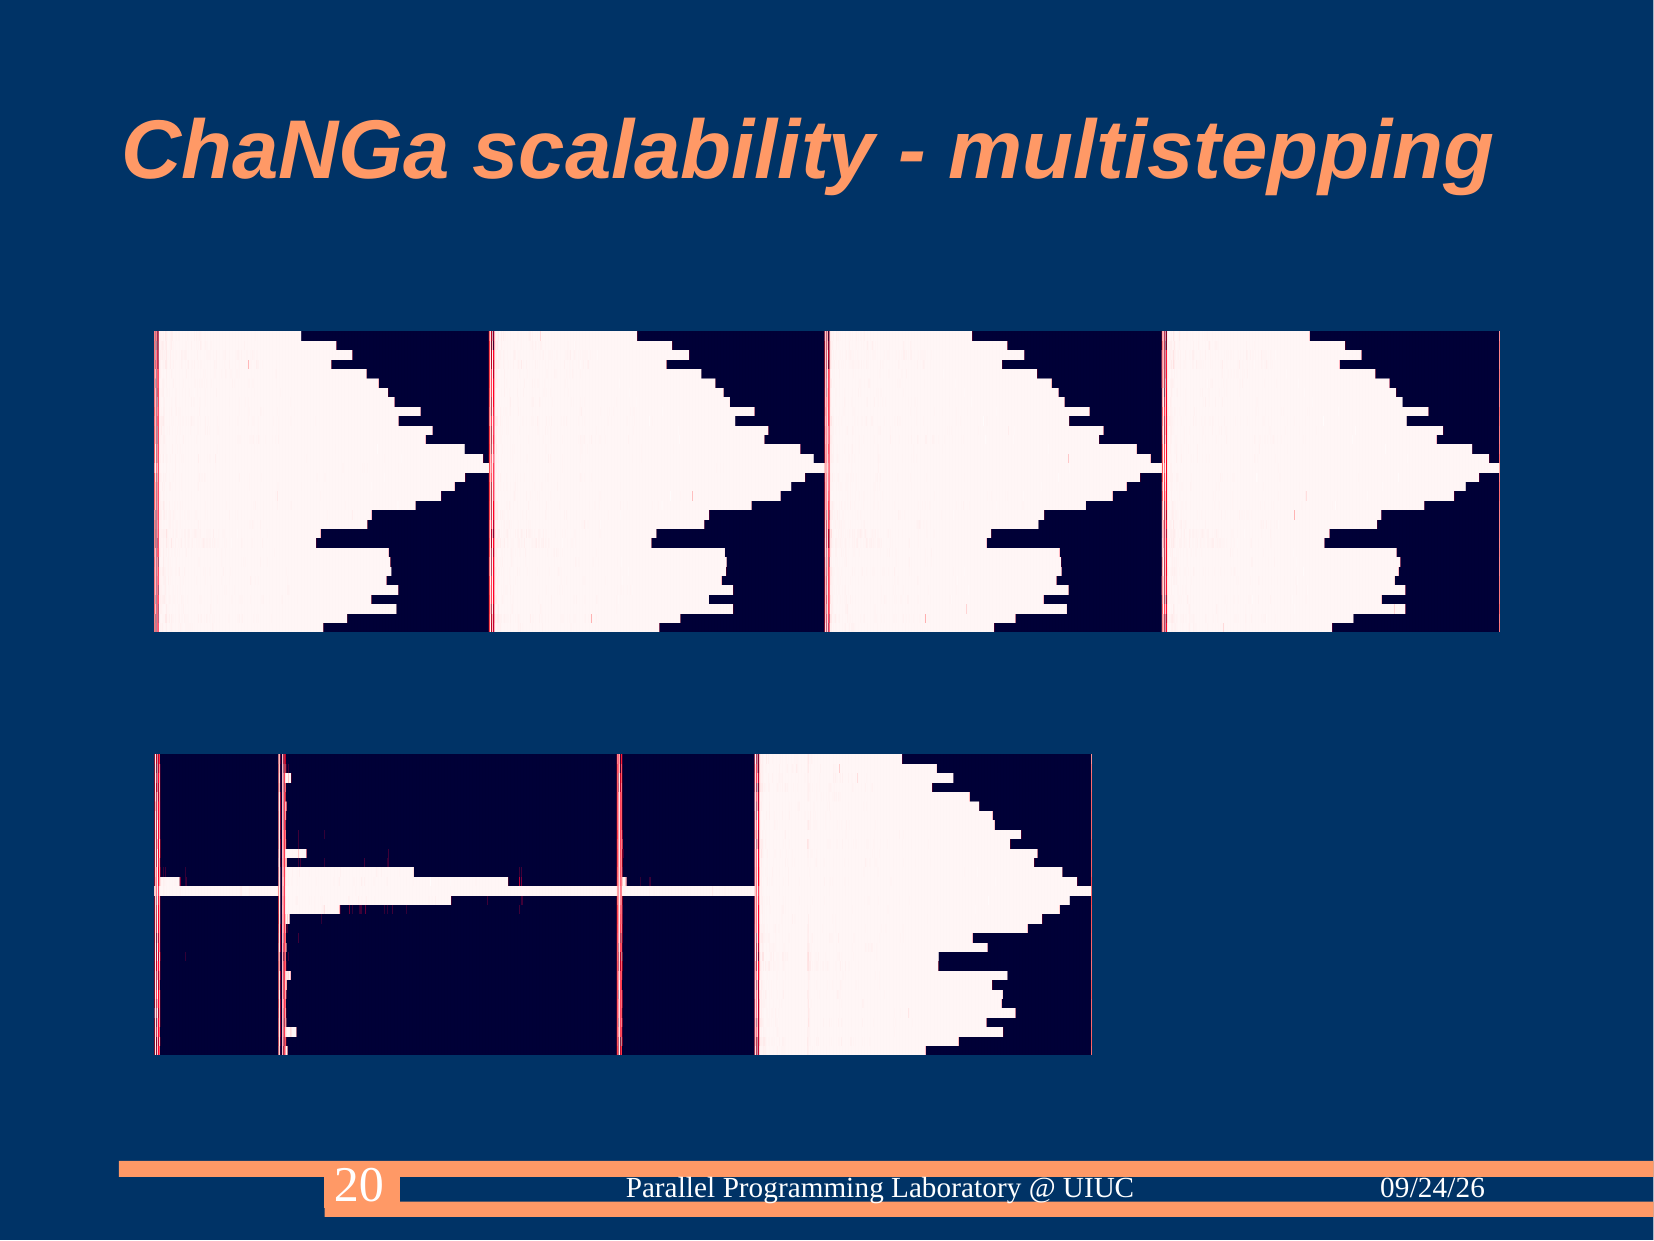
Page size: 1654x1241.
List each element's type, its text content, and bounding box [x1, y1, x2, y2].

title ChaNGa scalability - multistepping [121, 46, 1534, 254]
picture [154, 754, 1092, 1055]
picture [154, 331, 1500, 632]
